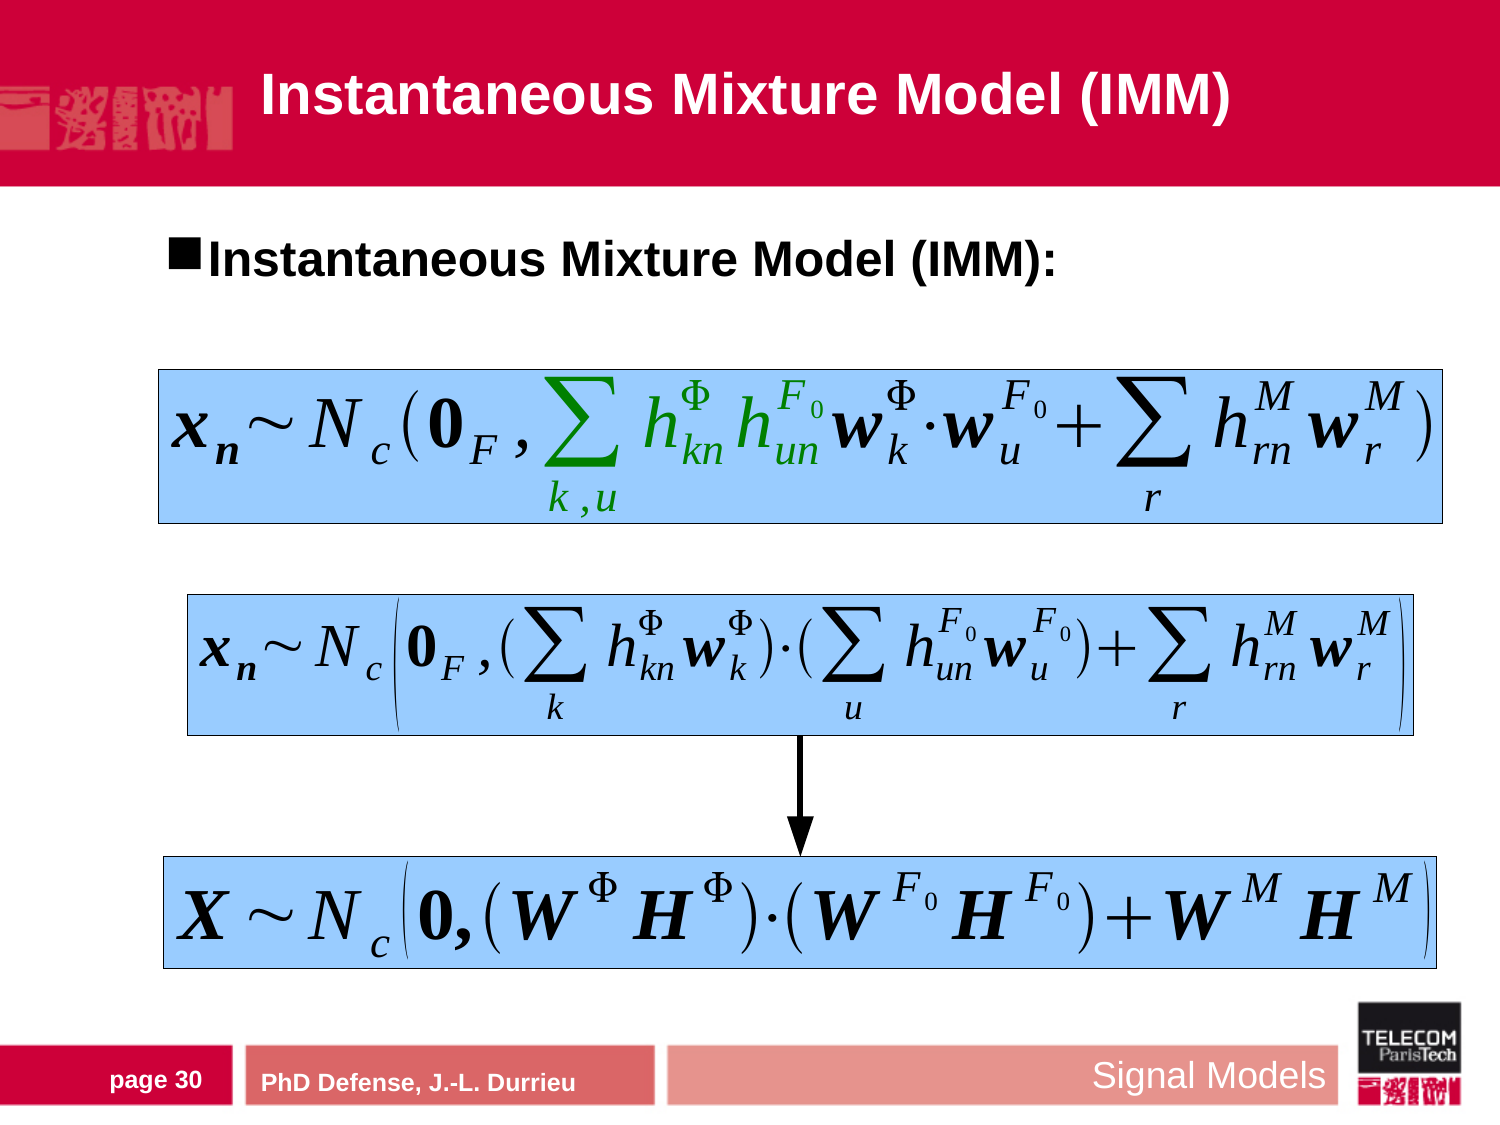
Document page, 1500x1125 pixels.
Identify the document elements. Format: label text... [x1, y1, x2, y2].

text_box Signal Models [1012, 1036, 1342, 1112]
chart [187, 594, 1414, 736]
subtitle Instantaneous Mixture Model (IMM): [170, 524, 1430, 856]
chart [158, 369, 1443, 524]
subtitle Instantaneous Mixture Model (IMM): [170, 231, 1430, 369]
picture [0, 0, 1500, 1125]
chart [163, 856, 1437, 969]
title Instantaneous Mixture Model (IMM) [245, 23, 1459, 166]
